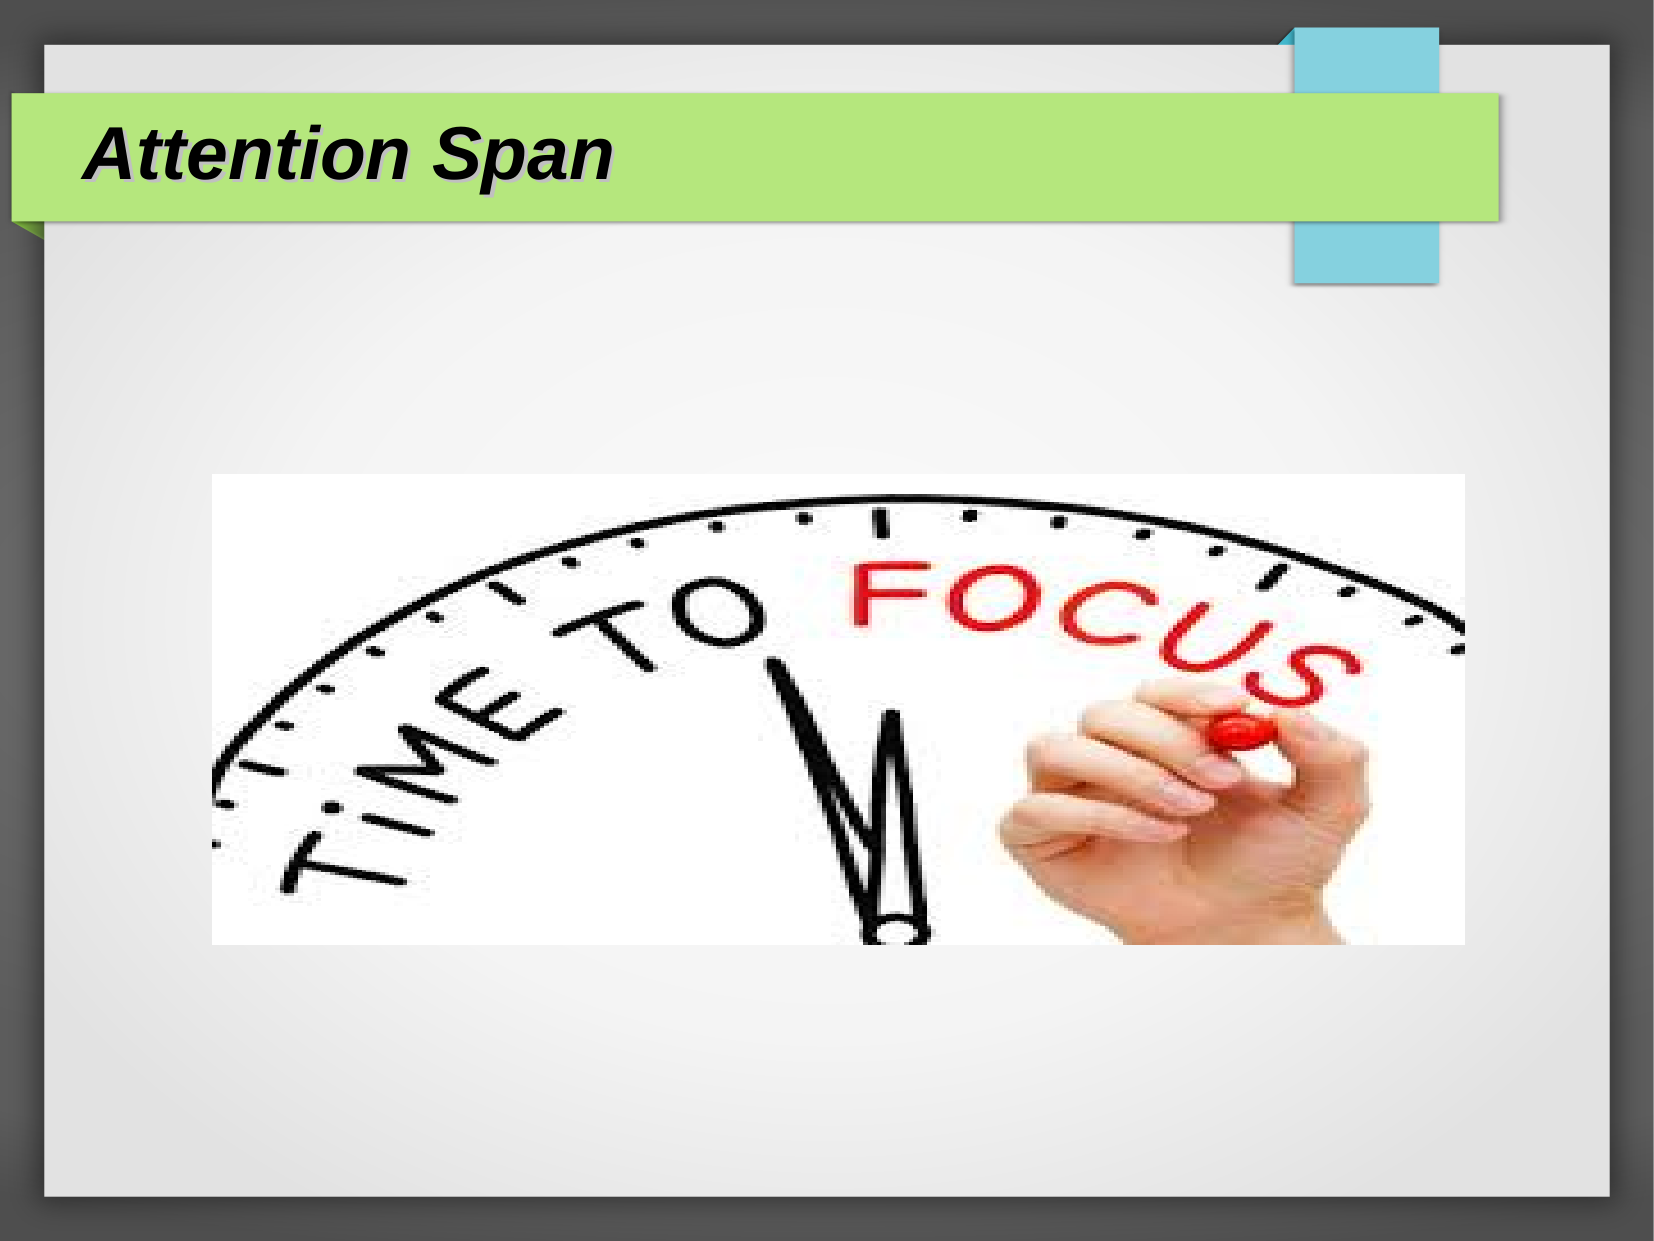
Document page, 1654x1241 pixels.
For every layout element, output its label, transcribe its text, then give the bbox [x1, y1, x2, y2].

picture [0, 0, 1654, 1241]
title Attention Span [82, 94, 1264, 213]
